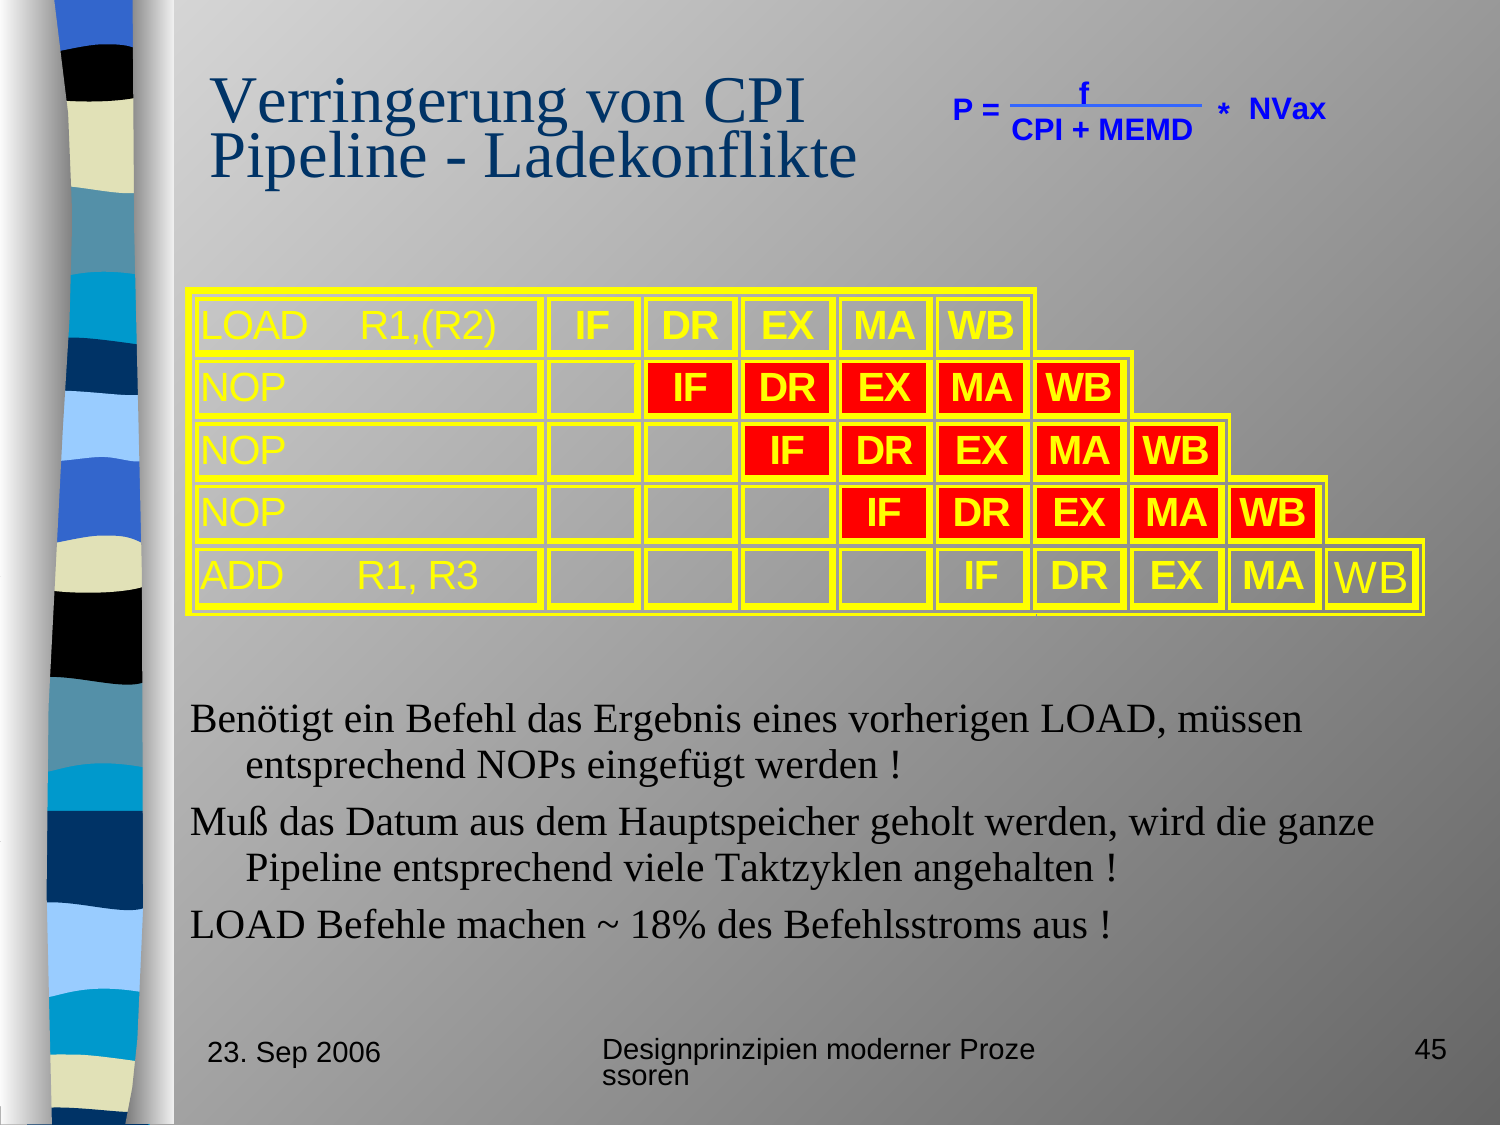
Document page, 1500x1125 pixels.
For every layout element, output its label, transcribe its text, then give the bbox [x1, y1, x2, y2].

chart [951, 75, 1363, 164]
list Benötigt ein Befehl das Ergebnis eines vorherigen LOAD, müssen entsprechend NOPs eingefügt werden ! Muß das Datum aus dem Hauptspeicher geholt werden, wird die ganze Pipeline entsprechend viele Taktzyklen angehalten ! LOAD Befehle machen ~ 18% des Befehlsstroms aus ! [174, 687, 1450, 1000]
title Verringerung von CPI Pipeline - Ladekonflikte [194, 42, 1470, 224]
chart [185, 287, 1450, 665]
